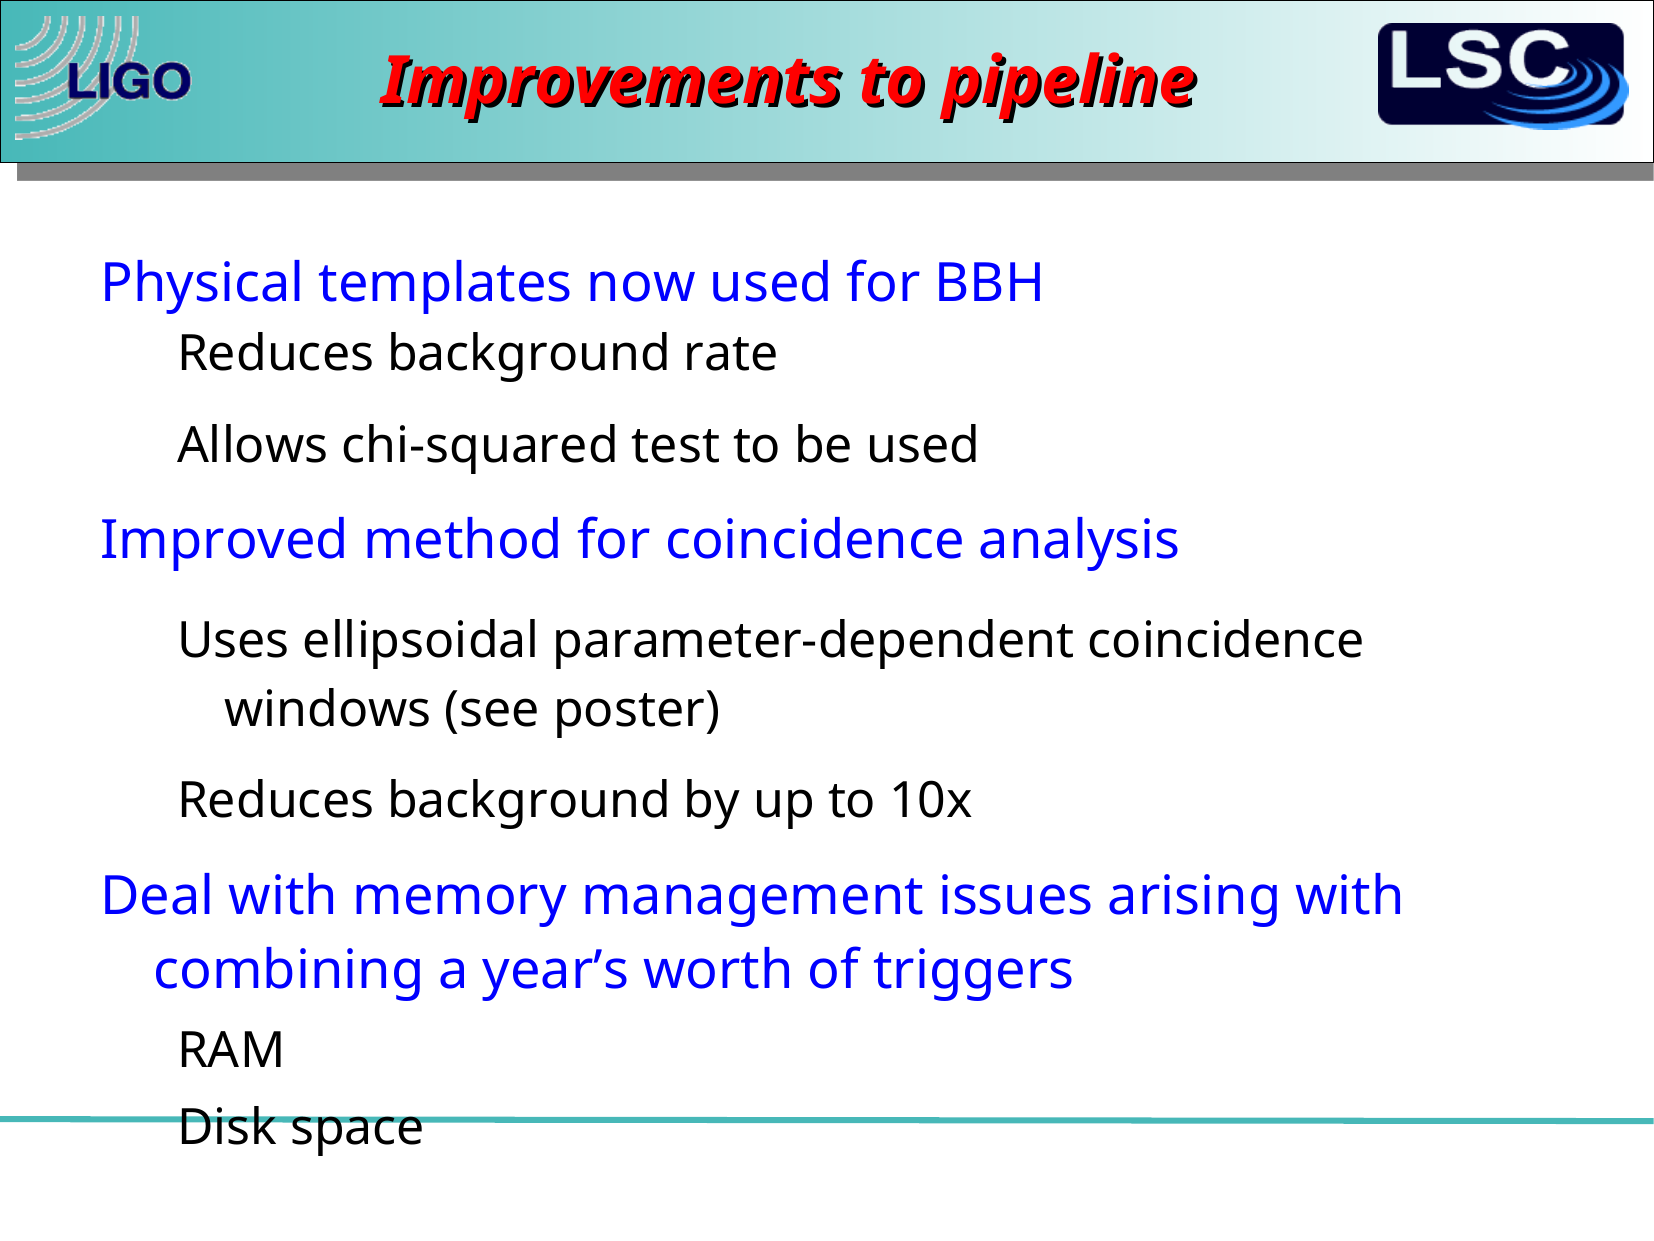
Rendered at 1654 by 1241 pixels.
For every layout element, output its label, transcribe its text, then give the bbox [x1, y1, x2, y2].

text_box Improvements to pipeline [133, 24, 1444, 122]
list Physical templates now used for BBH Reduces background rate Allows chi-squared test to be used Improved method for coincidence analysis Uses ellipsoidal parameter-dependent coincidence windows (see poster) Reduces background by up to 10x Deal with memory management issues arising with combining a year’s worth of triggers RAM Disk space [82, 242, 1571, 1071]
picture [15, 16, 192, 140]
picture [1378, 23, 1629, 130]
